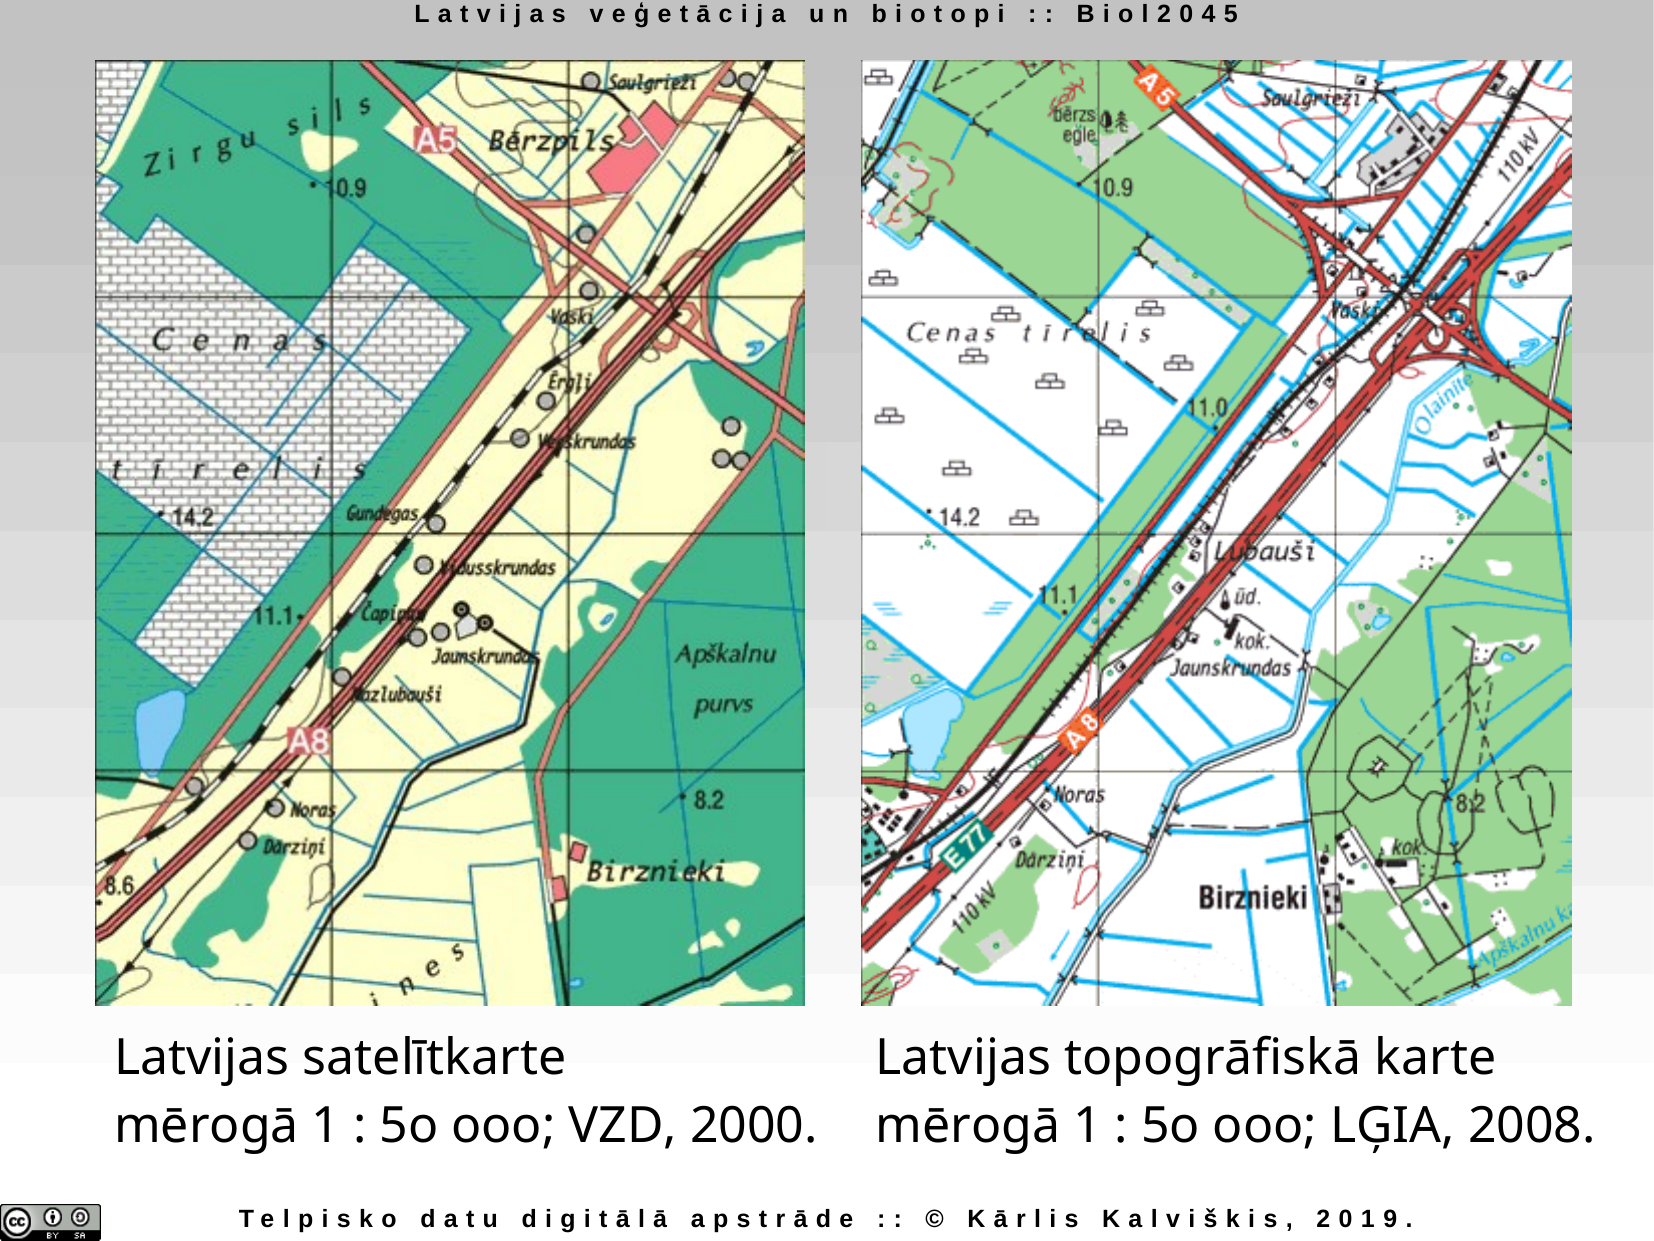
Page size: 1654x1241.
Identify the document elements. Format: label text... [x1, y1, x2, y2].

text_box Latvijas topogrāfiskā karte mērogā 1 : 5o ooo; LĢIA, 2008. [875, 1021, 1532, 1141]
text_box Latvijas satelītkarte mērogā 1 : 5o ooo; VZD, 2000. [114, 1021, 756, 1141]
picture [0, 0, 1654, 1241]
